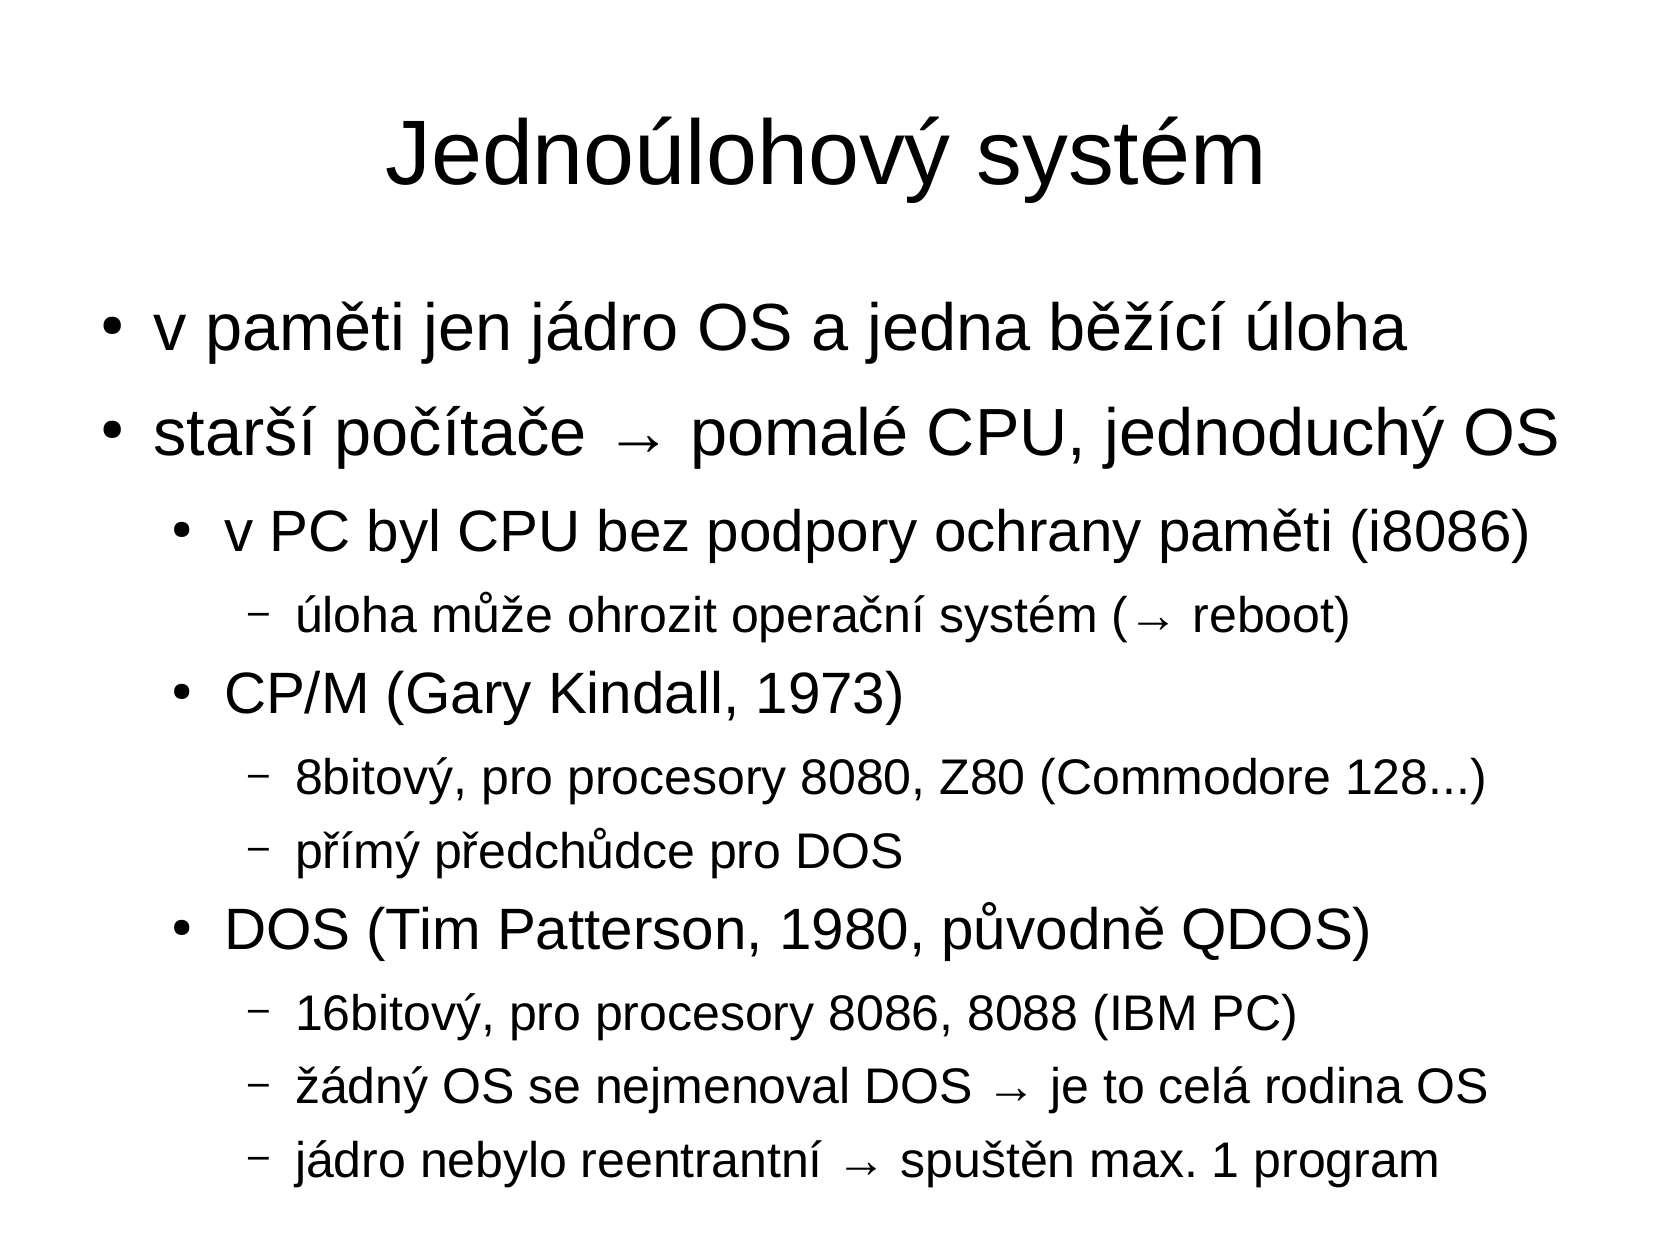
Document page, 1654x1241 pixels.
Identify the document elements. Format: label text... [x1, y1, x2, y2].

list v paměti jen jádro OS a jedna běžící úloha starší počítače → pomalé CPU, jednoduchý OS v PC byl CPU bez podpory ochrany paměti (i8086) úloha může ohrozit operační systém (→ reboot) CP/M (Gary Kindall, 1973) 8bitový, pro procesory 8080, Z80 (Commodore 128...) přímý předchůdce pro DOS DOS (Tim Patterson, 1980, původně QDOS) 16bitový, pro procesory 8086, 8088 (IBM PC) žádný OS se nejmenoval DOS → je to celá rodina OS jádro nebylo reentrantní → spuštěn max. 1 program [82, 290, 1571, 1188]
title Jednoúlohový systém [82, 49, 1571, 257]
